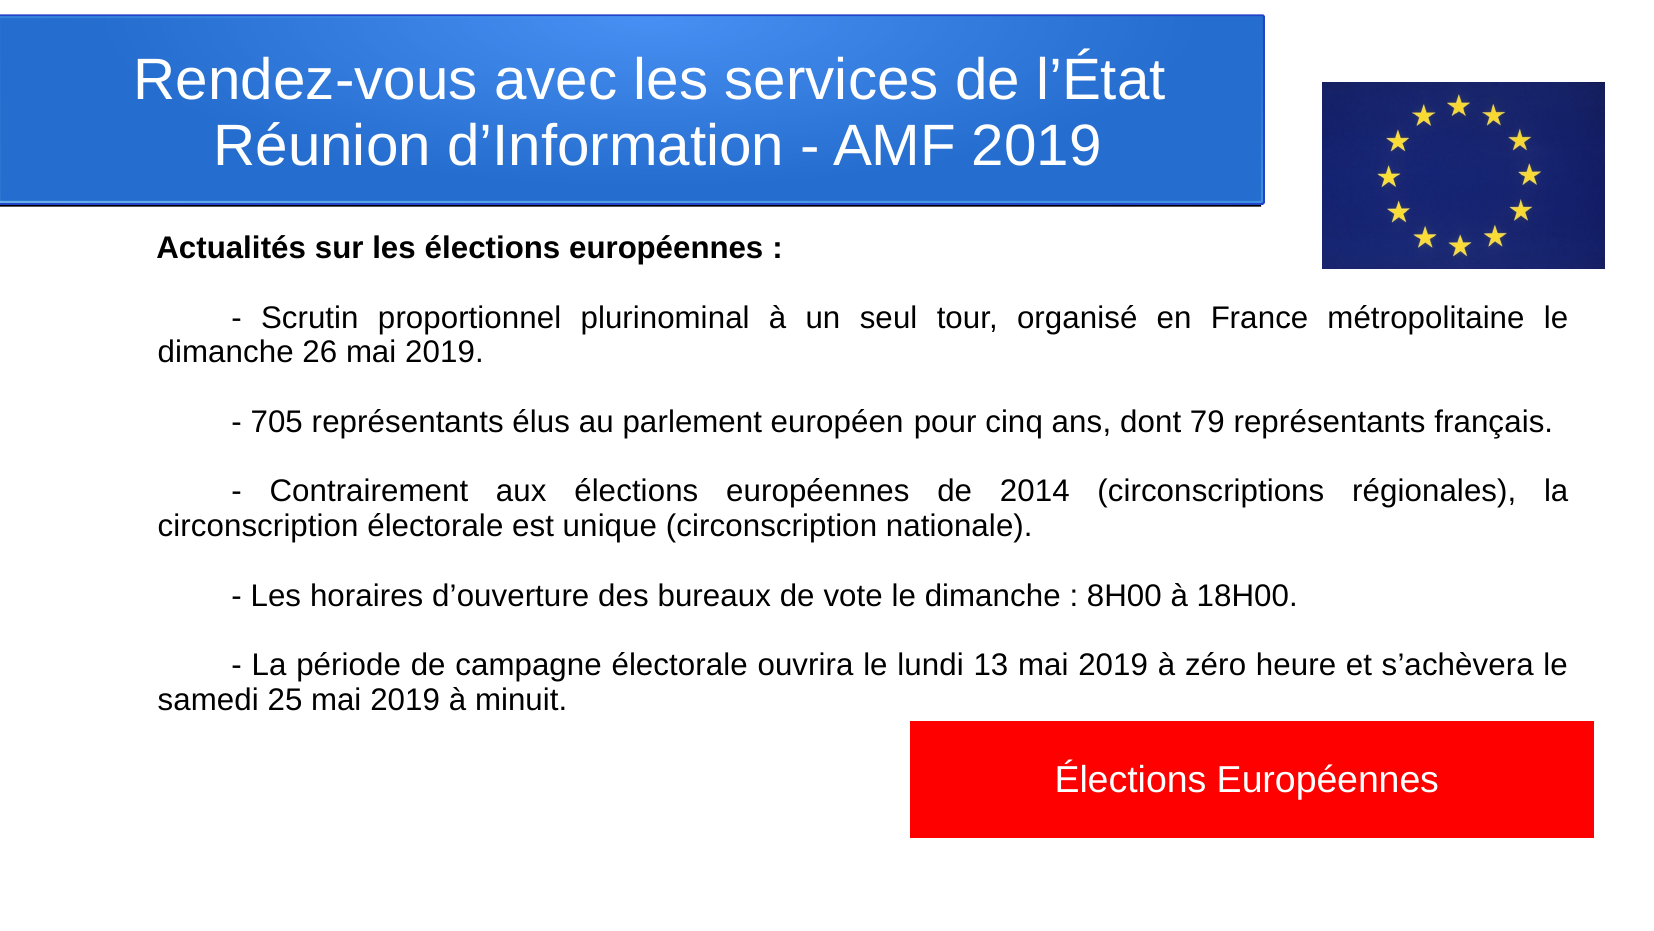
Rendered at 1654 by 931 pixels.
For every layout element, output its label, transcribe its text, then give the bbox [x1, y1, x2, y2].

subtitle Actualités sur les élections européennes : - Scrutin proportionnel plurinominal à un seul tour, organisé en France métropolitaine le dimanche 26 mai 2019. - 705 représentants élus au parlement européen pour cinq ans, dont 79 représentants français. - Contrairement aux élections européennes de 2014 (circonscriptions régionales), la circonscription électorale est unique (circonscription nationale). - Les horaires d’ouverture des bureaux de vote le dimanche : 8H00 à 18H00. - La période de campagne électorale ouvrira le lundi 13 mai 2019 à zéro heure et s’achèvera le samedi 25 mai 2019 à minuit. [82, 220, 1571, 851]
picture [1322, 82, 1605, 269]
text_box Élections Européennes [909, 720, 1595, 839]
title Rendez-vous avec les services de l’État Réunion d’Information - AMF 2019 [82, 35, 1235, 189]
